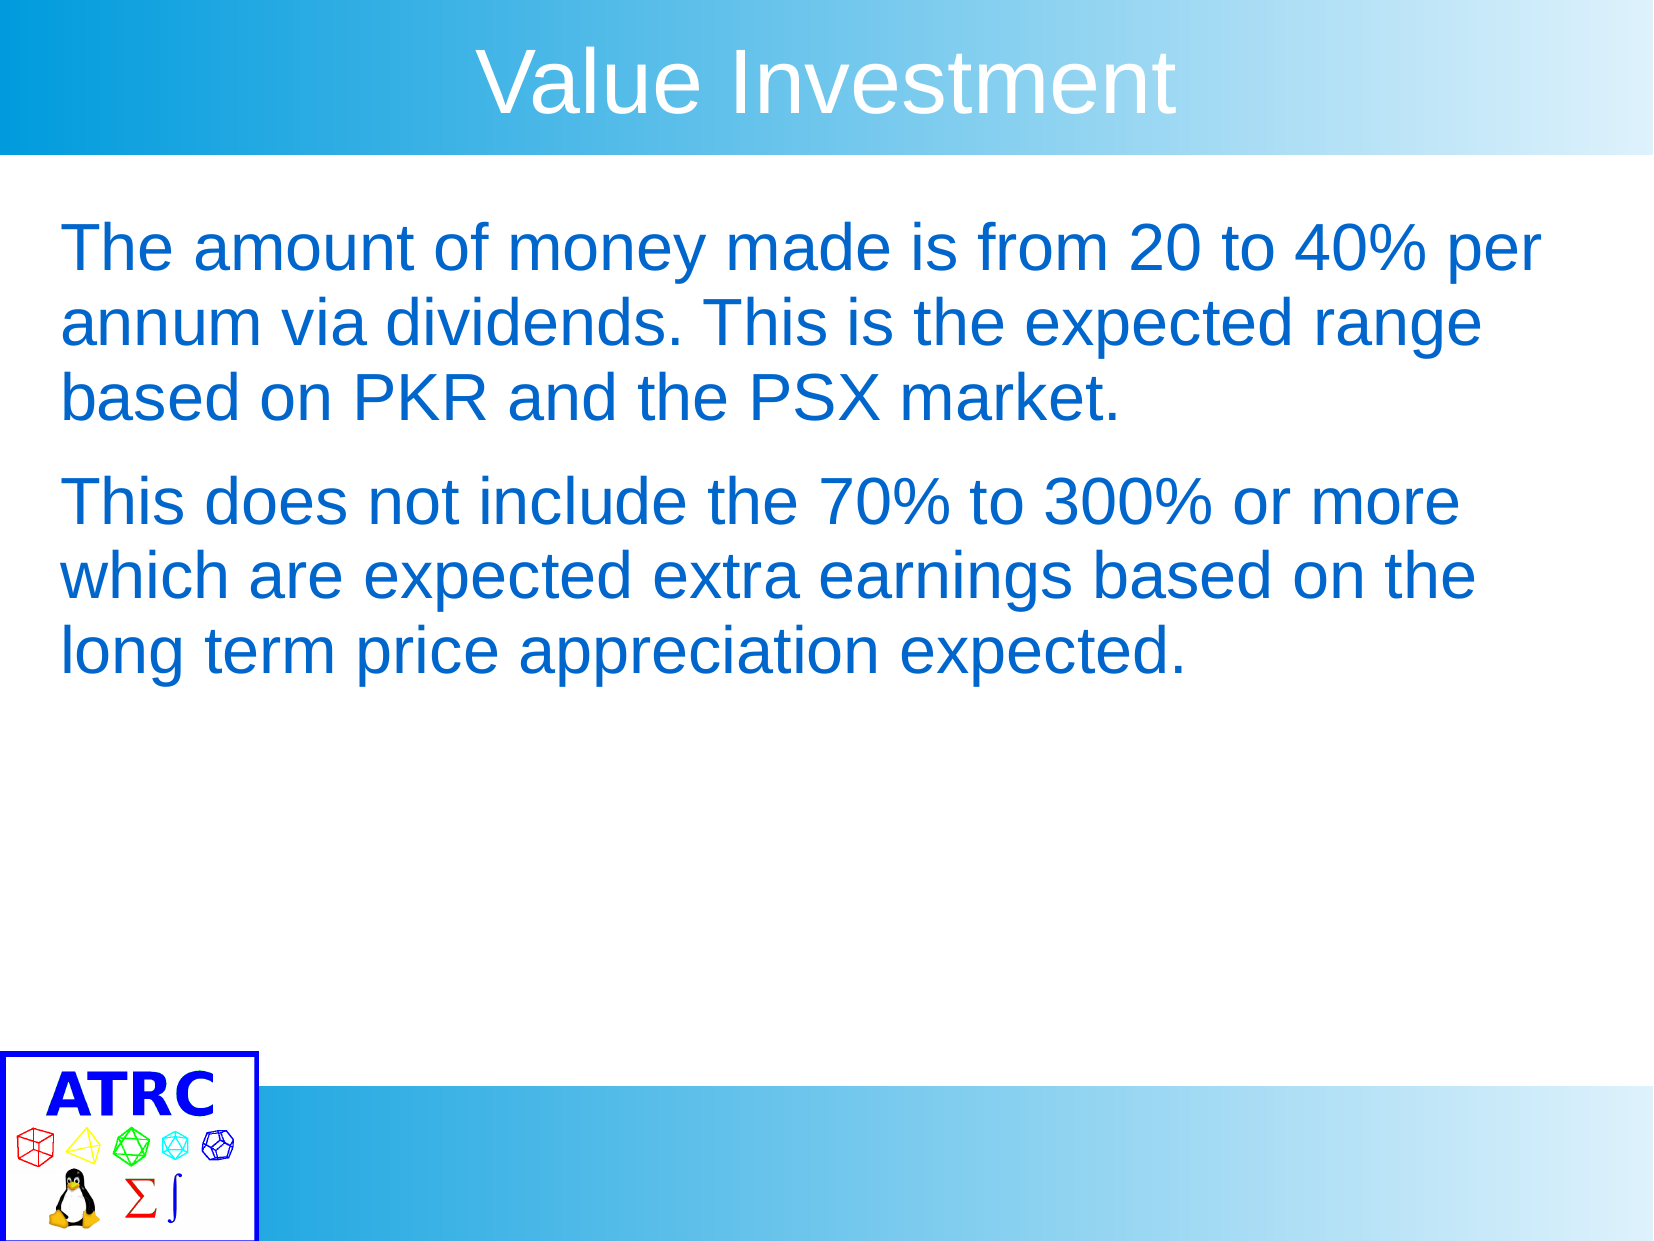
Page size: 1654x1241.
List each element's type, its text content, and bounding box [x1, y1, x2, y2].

title Value Investment [82, 30, 1571, 135]
picture [0, 1051, 259, 1241]
list The amount of money made is from 20 to 40% per annum via dividends. This is the expected range based on PKR and the PSX market. This does not include the 70% to 300% or more which are expected extra earnings based on the long term price appreciation expected. [60, 210, 1549, 930]
